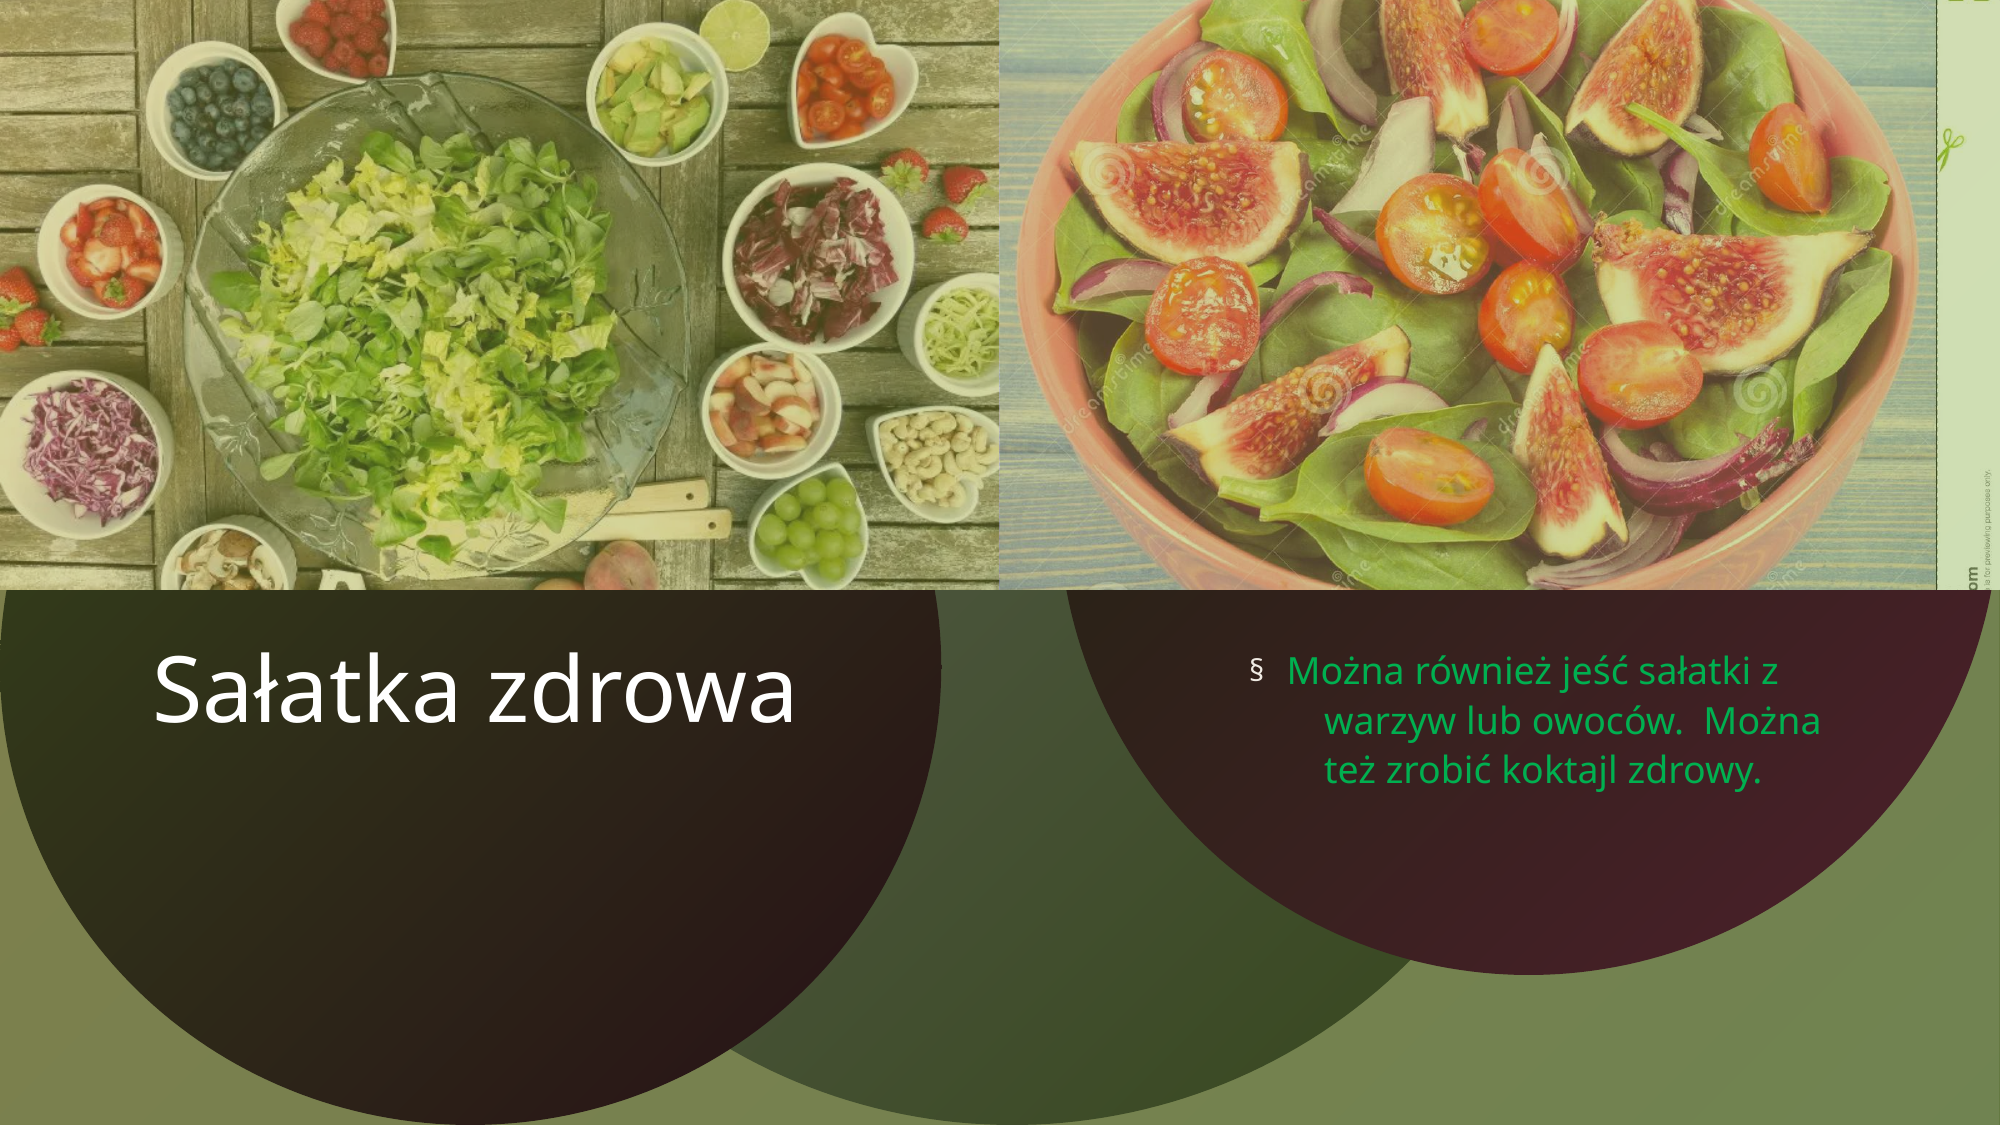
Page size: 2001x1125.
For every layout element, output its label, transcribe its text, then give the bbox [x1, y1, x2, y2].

title Sałatka zdrowa [137, 635, 1101, 1030]
list Można również jeść sałatki z warzyw lub owoców. Można też zrobić koktajl zdrowy. [1159, 635, 1863, 831]
text_box [0, 590, 2000, 1125]
picture [0, 0, 2000, 590]
